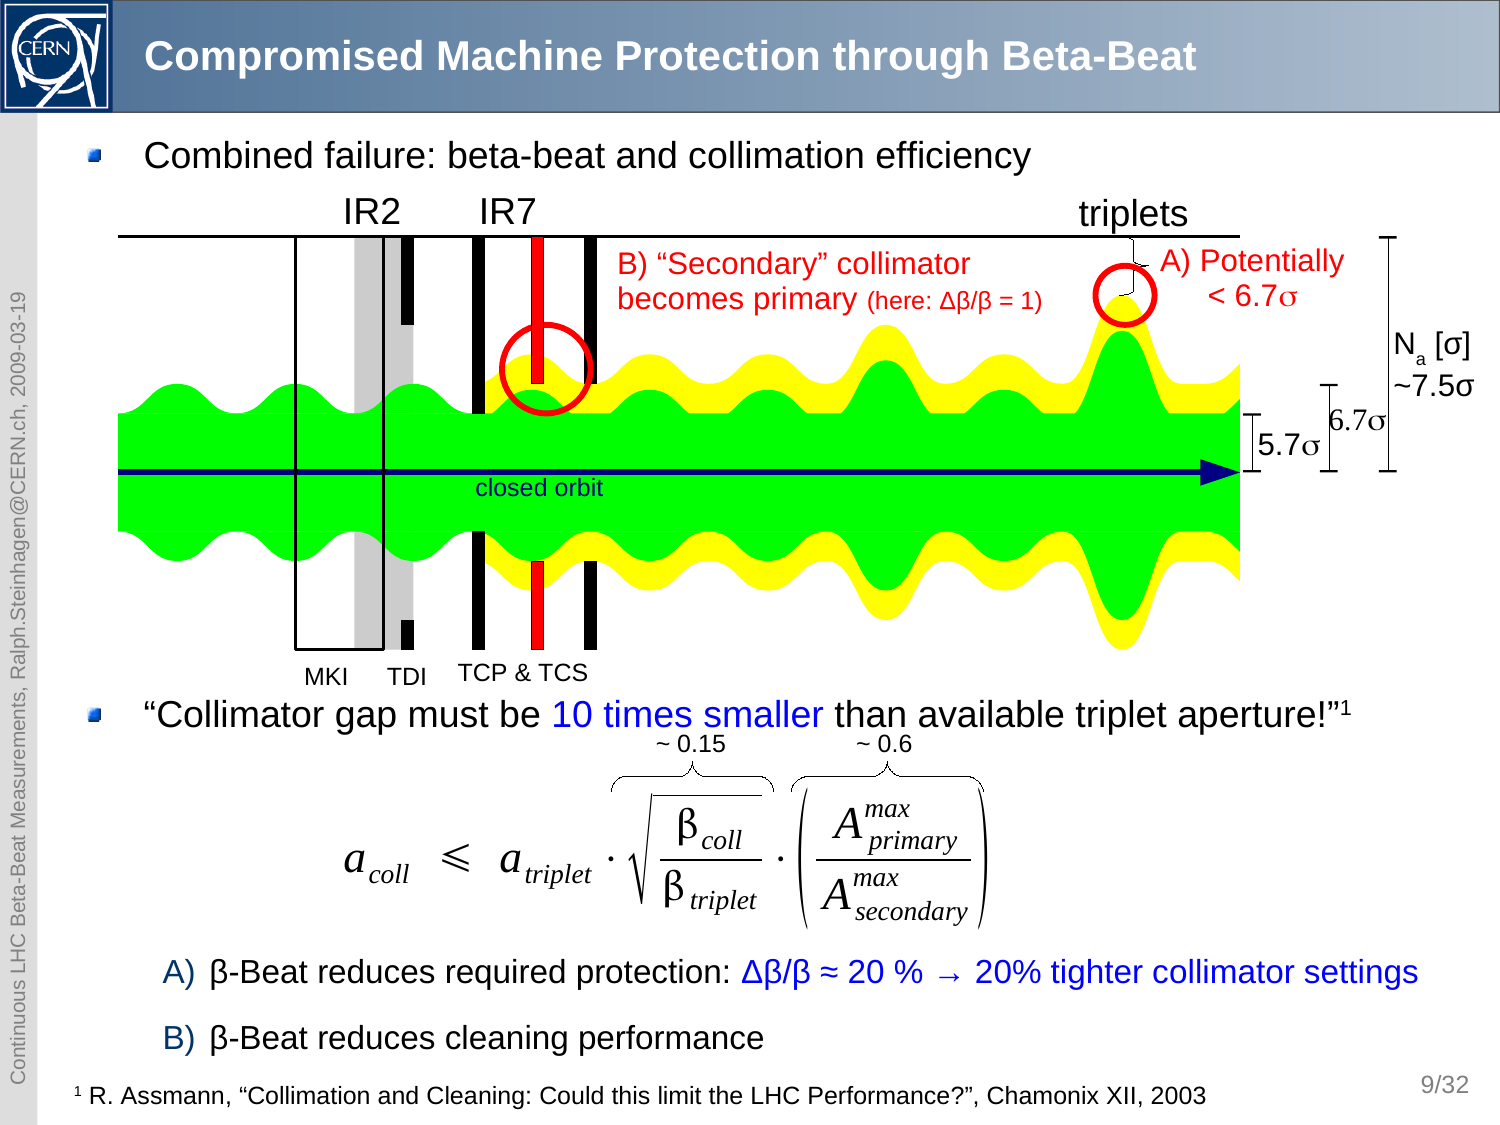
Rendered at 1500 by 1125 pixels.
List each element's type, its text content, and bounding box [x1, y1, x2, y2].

list Combined failure: beta-beat and collimation efficiency “Collimator gap must be 10 times smaller than available triplet aperture!”1 β-Beat reduces required protection: Δβ/β ≈ 20 % → 20% tighter collimator settings β-Beat reduces cleaning performance [87, 132, 1438, 1057]
picture [0, 0, 113, 113]
text_box 1 R. Assmann, “Collimation and Cleaning: Could this limit the LHC Performance?”, Chamonix XII, 2003 [59, 1074, 1388, 1118]
text_box Na [σ] ~7.5σ [1438, 318, 1495, 411]
title Compromised Machine Protection through Beta-Beat [144, 0, 1329, 113]
